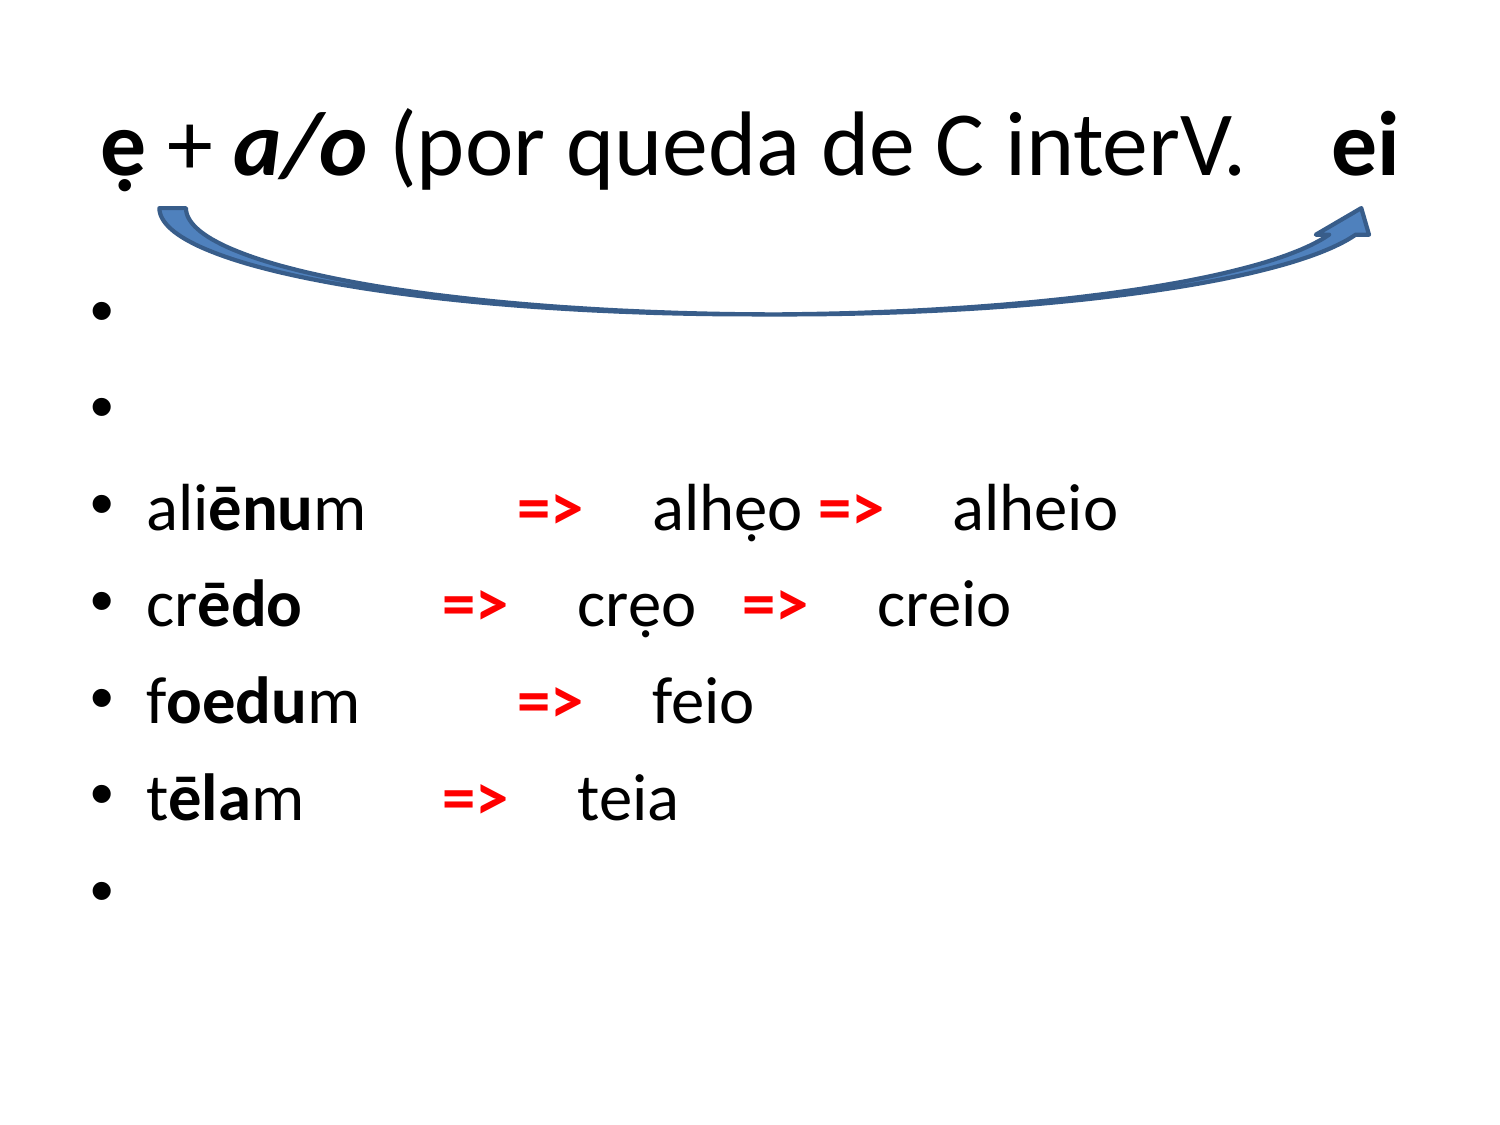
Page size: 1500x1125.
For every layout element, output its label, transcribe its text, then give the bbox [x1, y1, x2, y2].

list aliēnum => alhẹo => alheio crēdo => crẹo => creio foedum => feio tēlam => teia [75, 262, 1426, 1005]
title ẹ + a/o (por queda de C interV. ei [75, 45, 1426, 233]
text_box [159, 208, 1370, 315]
list aliēnum => alhẹo => alheio crēdo => crẹo => creio foedum => feio tēlam => teia [272, 262, 1262, 314]
